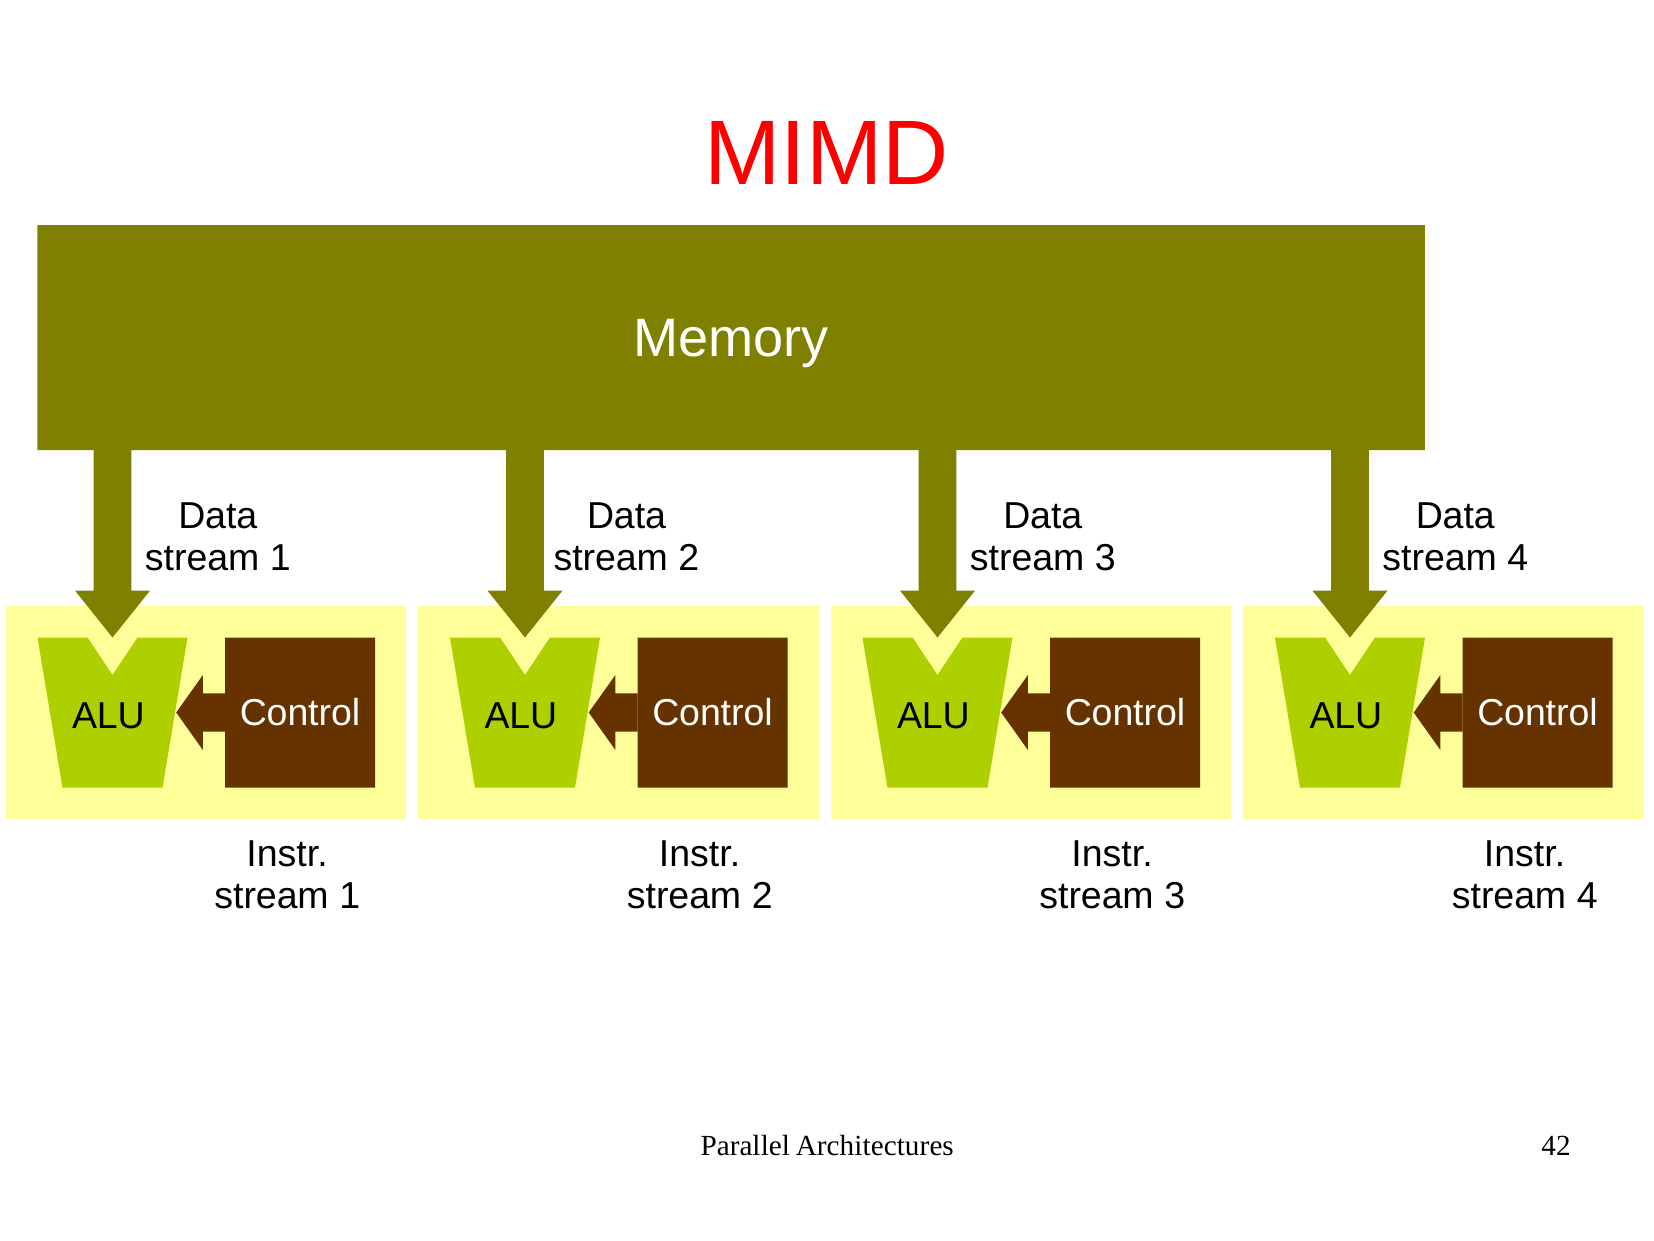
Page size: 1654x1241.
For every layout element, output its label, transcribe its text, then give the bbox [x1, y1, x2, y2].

text_box Instr. stream 4 [1437, 825, 1613, 924]
text_box ALU [882, 686, 985, 744]
text_box Instr. stream 1 [199, 825, 376, 924]
text_box ALU [1294, 686, 1398, 744]
text_box Control [1050, 637, 1201, 788]
text_box [0, 449, 1650, 826]
text_box Data stream 3 [955, 487, 1137, 587]
text_box Control [225, 637, 376, 788]
text_box Control [1462, 637, 1613, 788]
title MIMD [82, 49, 1571, 257]
text_box ALU [469, 686, 573, 744]
text_box Data stream 1 [130, 487, 312, 587]
text_box Data stream 4 [1367, 487, 1550, 587]
text_box Memory [37, 225, 1425, 451]
text_box Instr. stream 2 [612, 825, 788, 924]
text_box Data stream 2 [538, 487, 721, 587]
text_box Control [637, 637, 788, 788]
text_box ALU [57, 686, 160, 744]
text_box Instr. stream 3 [1024, 825, 1201, 924]
